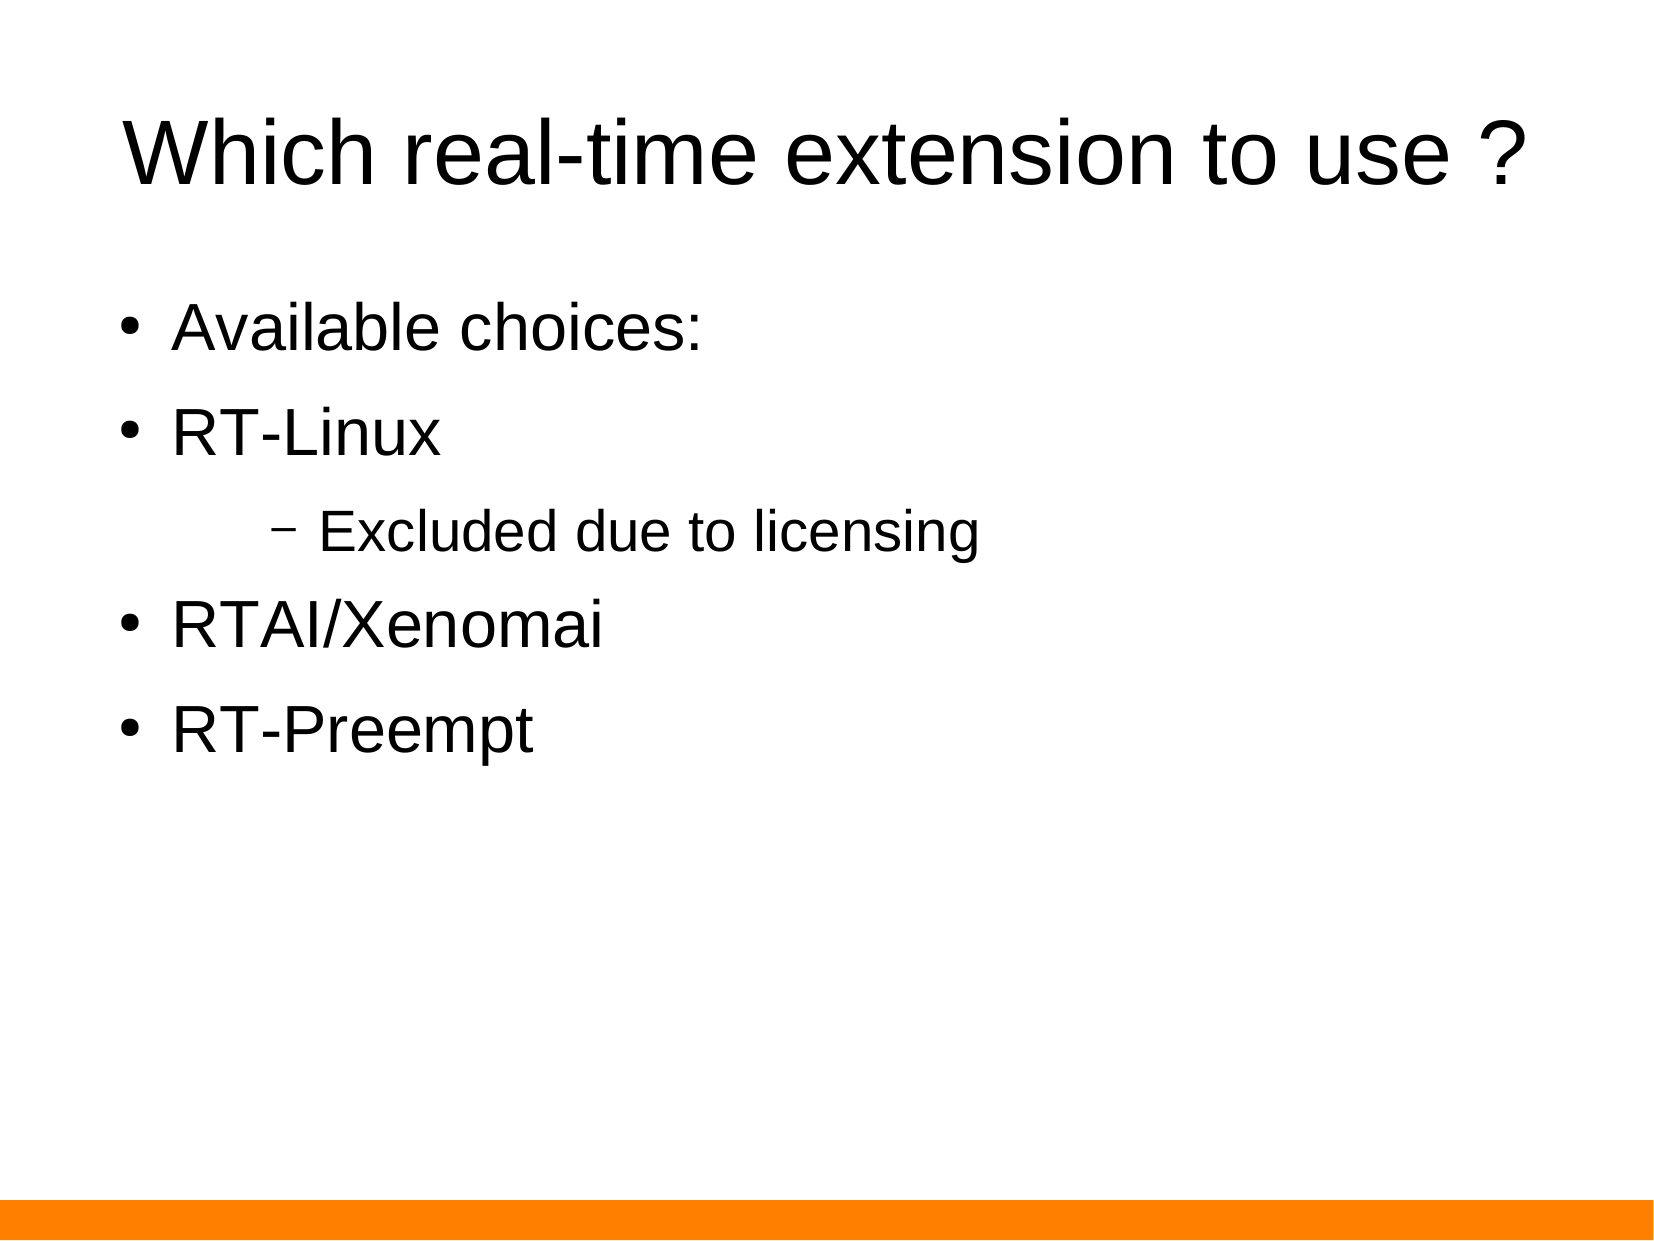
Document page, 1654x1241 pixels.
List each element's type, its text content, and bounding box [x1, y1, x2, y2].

title Which real-time extension to use ? [82, 49, 1571, 257]
text_box [0, 1200, 1654, 1241]
list Available choices: RT-Linux Excluded due to licensing RTAI/Xenomai RT-Preempt [82, 290, 1571, 1109]
